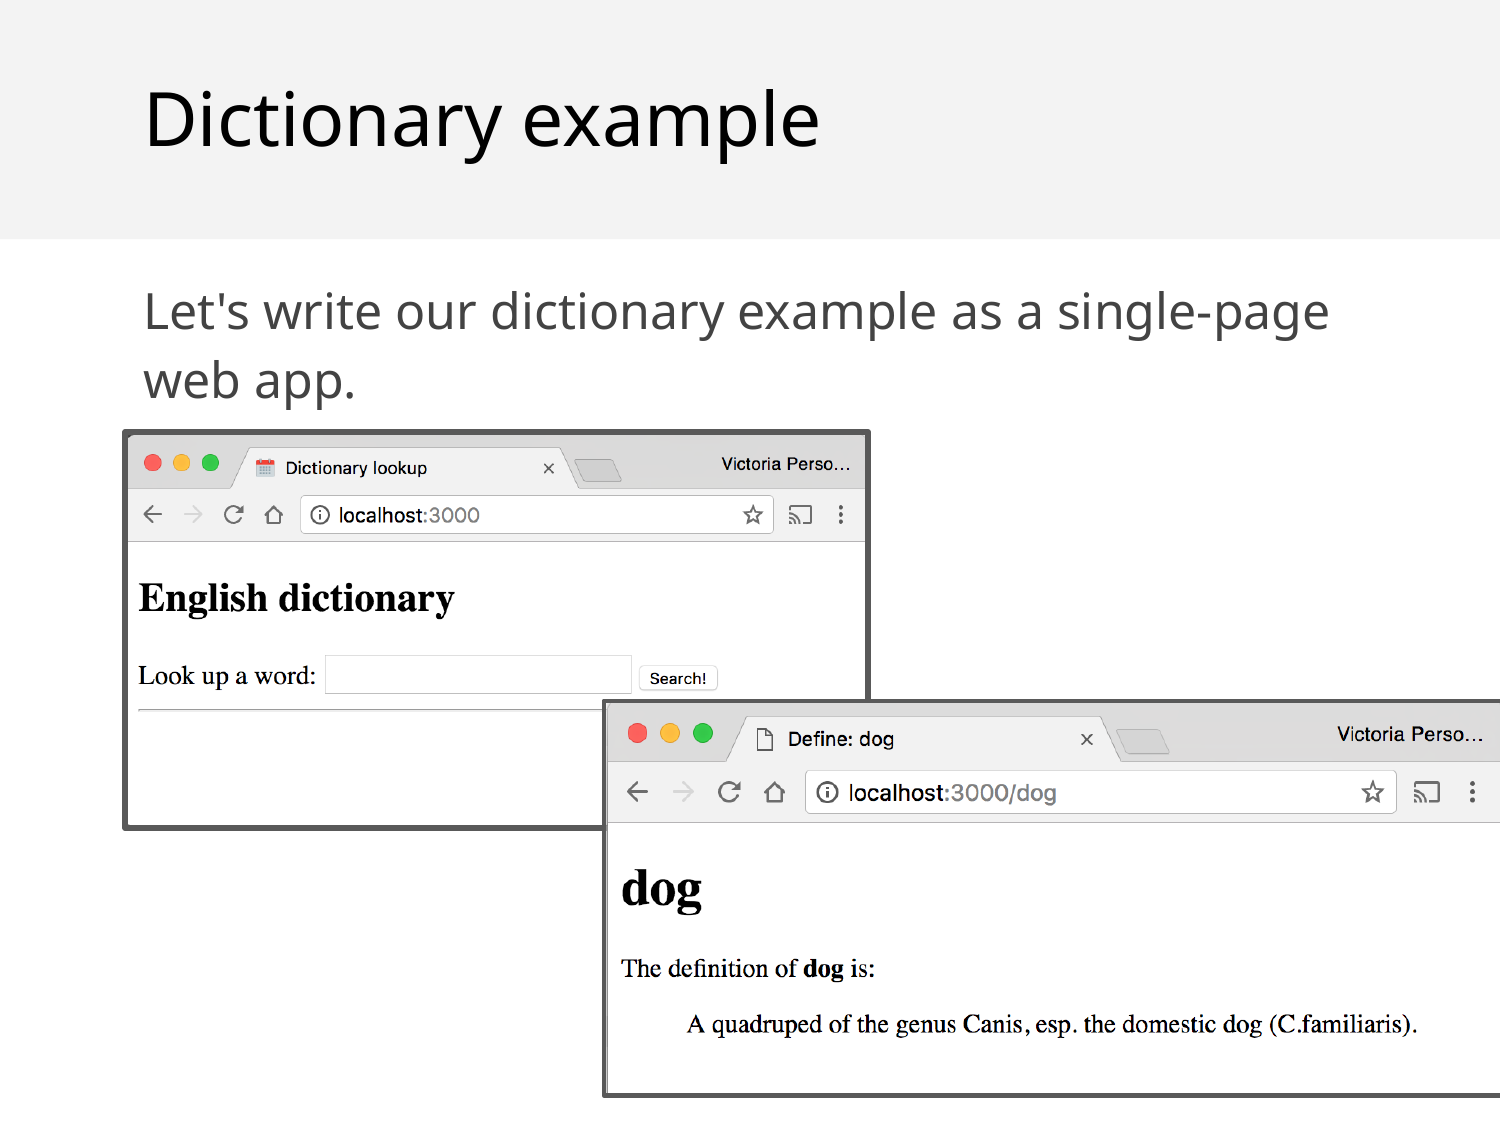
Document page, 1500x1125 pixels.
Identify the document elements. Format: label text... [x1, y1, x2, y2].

title Dictionary example [128, 56, 1372, 183]
list Let's write our dictionary example as a single-page web app. [128, 255, 1386, 436]
picture [128, 436, 865, 825]
picture [606, 703, 1500, 1093]
